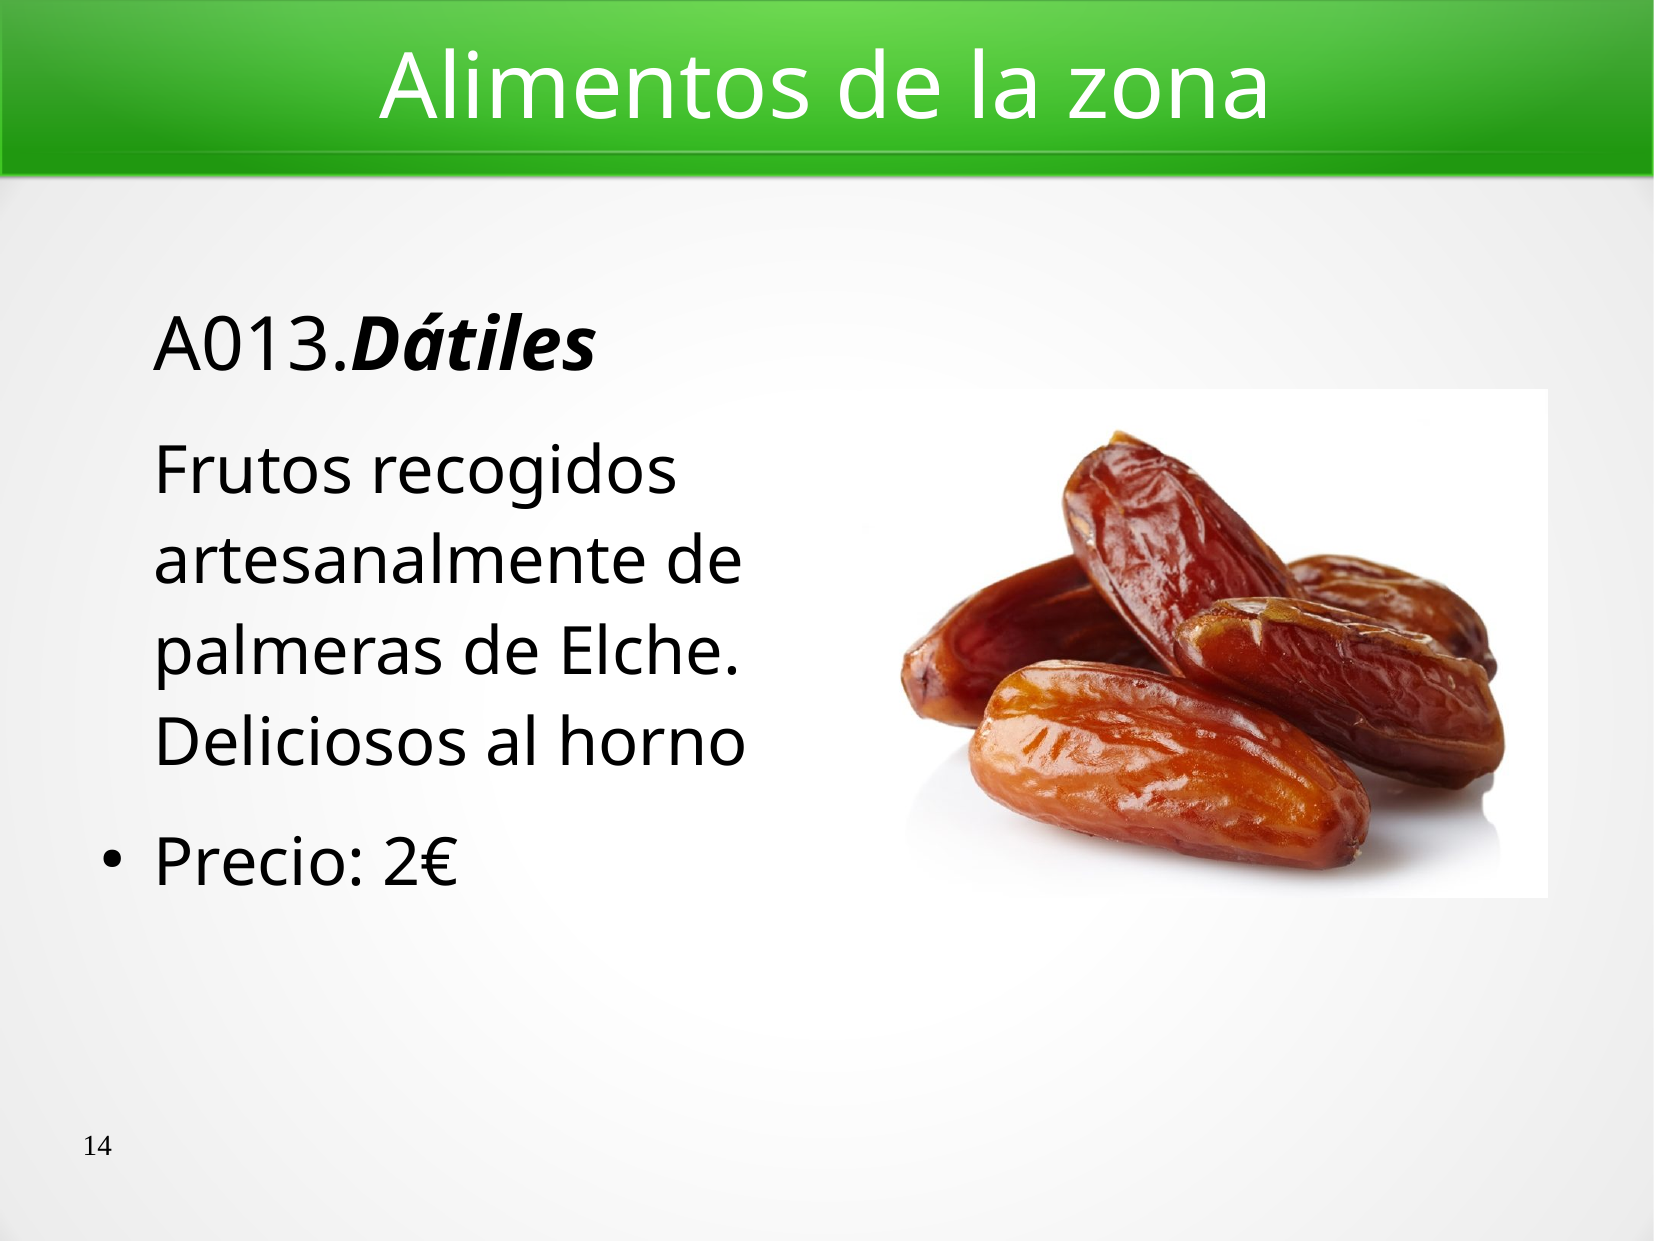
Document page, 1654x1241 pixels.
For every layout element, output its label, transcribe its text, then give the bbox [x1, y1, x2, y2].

list A013.Dátiles Frutos recogidos artesanalmente de palmeras de Elche. Deliciosos al horno Precio: 2€ [82, 290, 809, 1010]
picture [0, 0, 1654, 1241]
title Alimentos de la zona [82, 11, 1571, 154]
